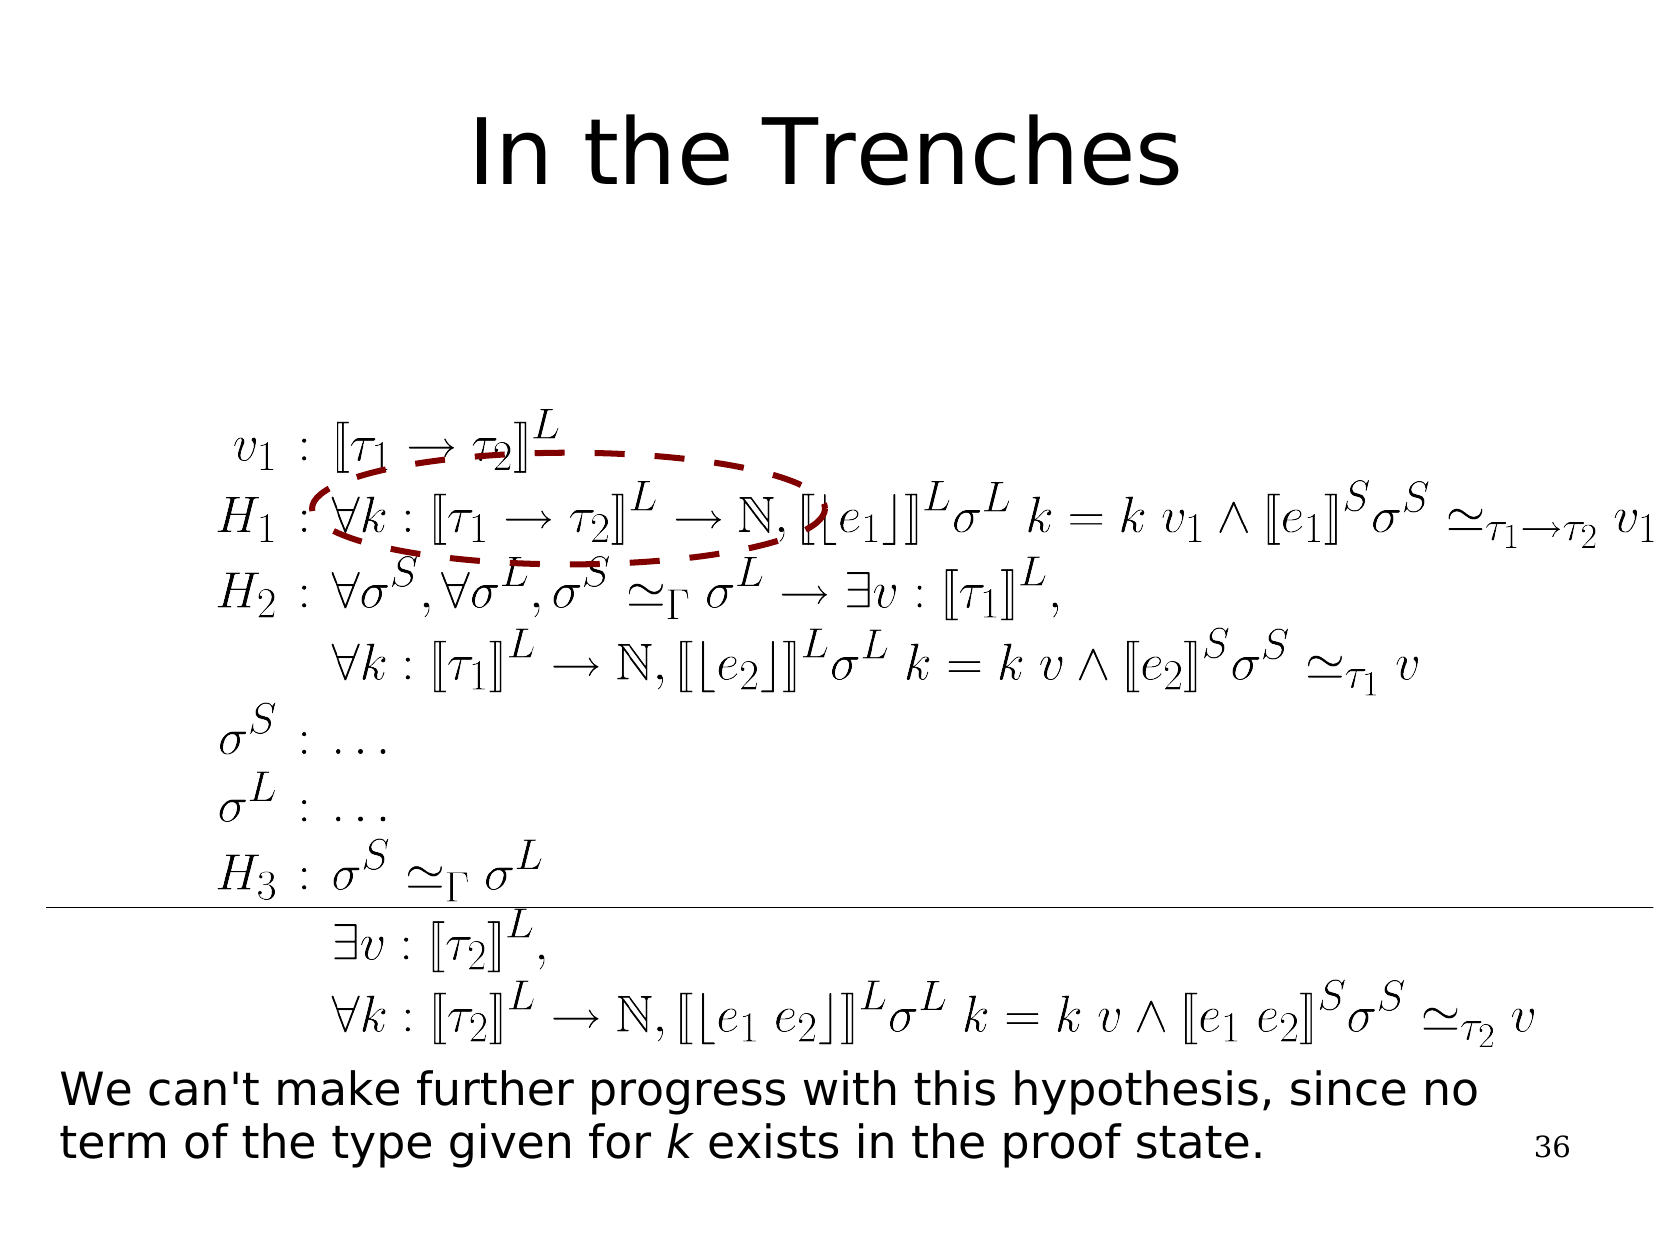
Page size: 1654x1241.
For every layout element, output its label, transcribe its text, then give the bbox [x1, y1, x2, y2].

picture [46, 409, 1654, 1047]
text_box We can't make further progress with this hypothesis, since no term of the type given for k exists in the proof state. [44, 1055, 1604, 1178]
title In the Trenches [82, 56, 1571, 250]
